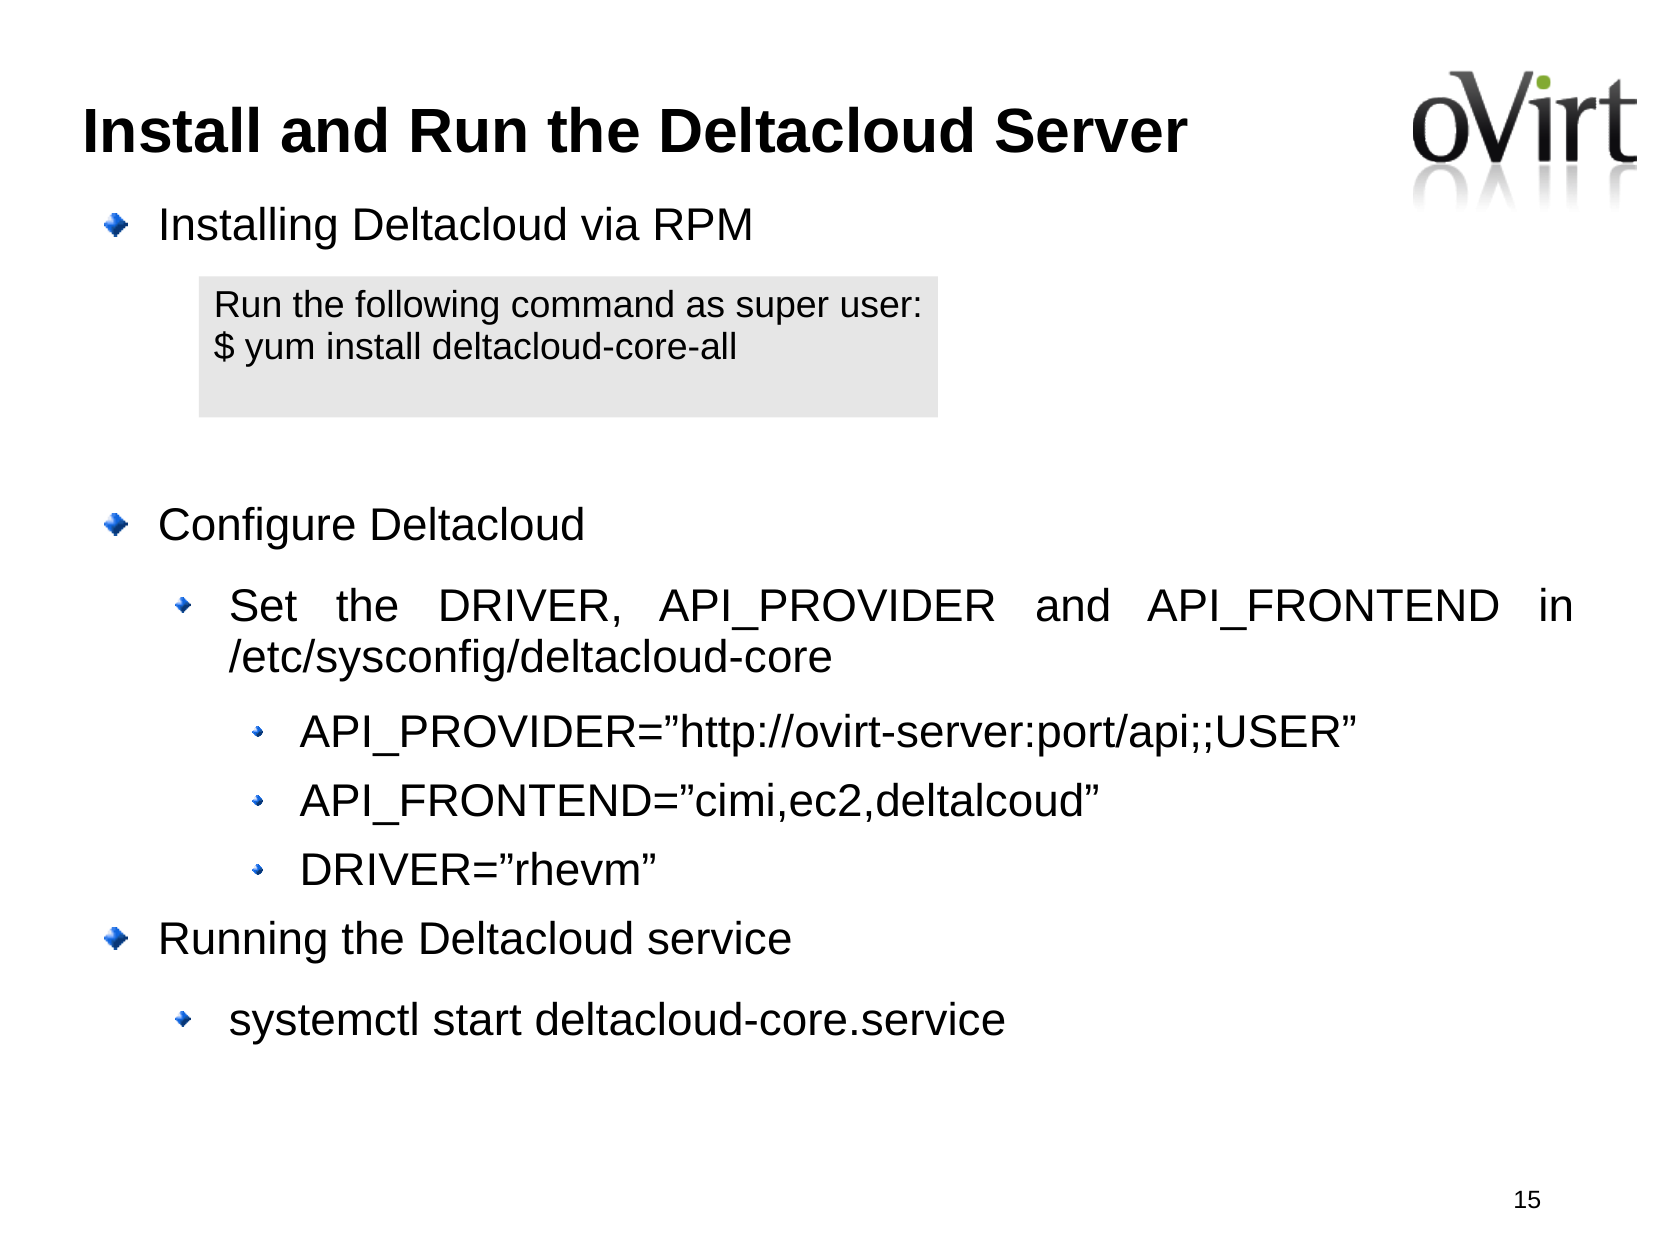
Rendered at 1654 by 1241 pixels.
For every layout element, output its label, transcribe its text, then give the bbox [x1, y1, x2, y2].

text_box Run the following command as super user: $ yum install deltacloud-core-all [198, 276, 938, 418]
picture [1413, 63, 1637, 212]
list Installing Deltacloud via RPM Configure Deltacloud Set the DRIVER, API_PROVIDER and API_FRONTEND in /etc/sysconfig/deltacloud-core API_PROVIDER=”http://ovirt-server:port/api;;USER” API_FRONTEND=”cimi,ec2,deltalcoud” DRIVER=”rhevm” Running the Deltacloud service systemctl start deltacloud-core.service [86, 199, 1576, 1201]
title Install and Run the Deltacloud Server [82, 37, 1303, 226]
